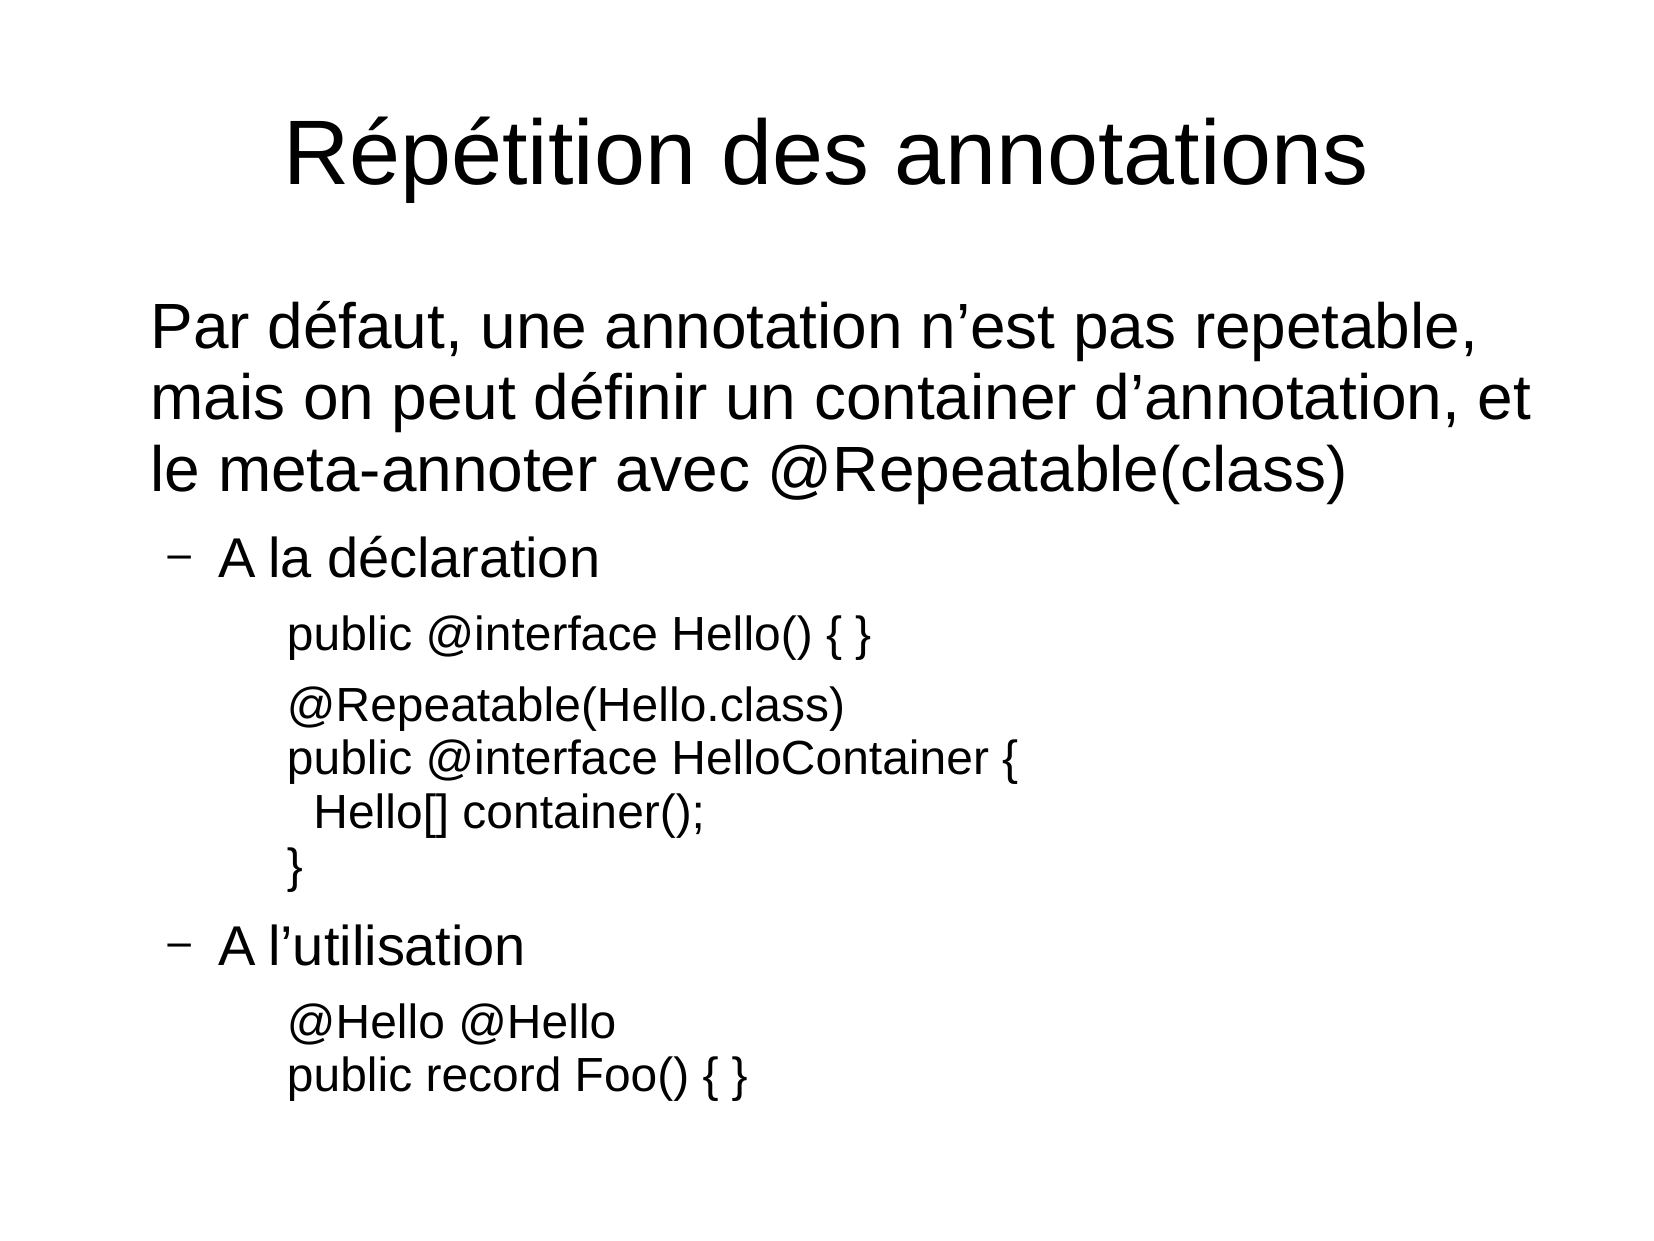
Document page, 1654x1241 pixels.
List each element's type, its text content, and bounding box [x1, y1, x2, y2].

list Par défaut, une annotation n’est pas repetable, mais on peut définir un container d’annotation, et le meta-annoter avec @Repeatable(class) A la déclaration public @interface Hello() { } @Repeatable(Hello.class) public @interface HelloContainer { Hello[] container(); } A l’utilisation @Hello @Hello public record Foo() { } [82, 290, 1571, 1111]
title Répétition des annotations [82, 49, 1571, 257]
